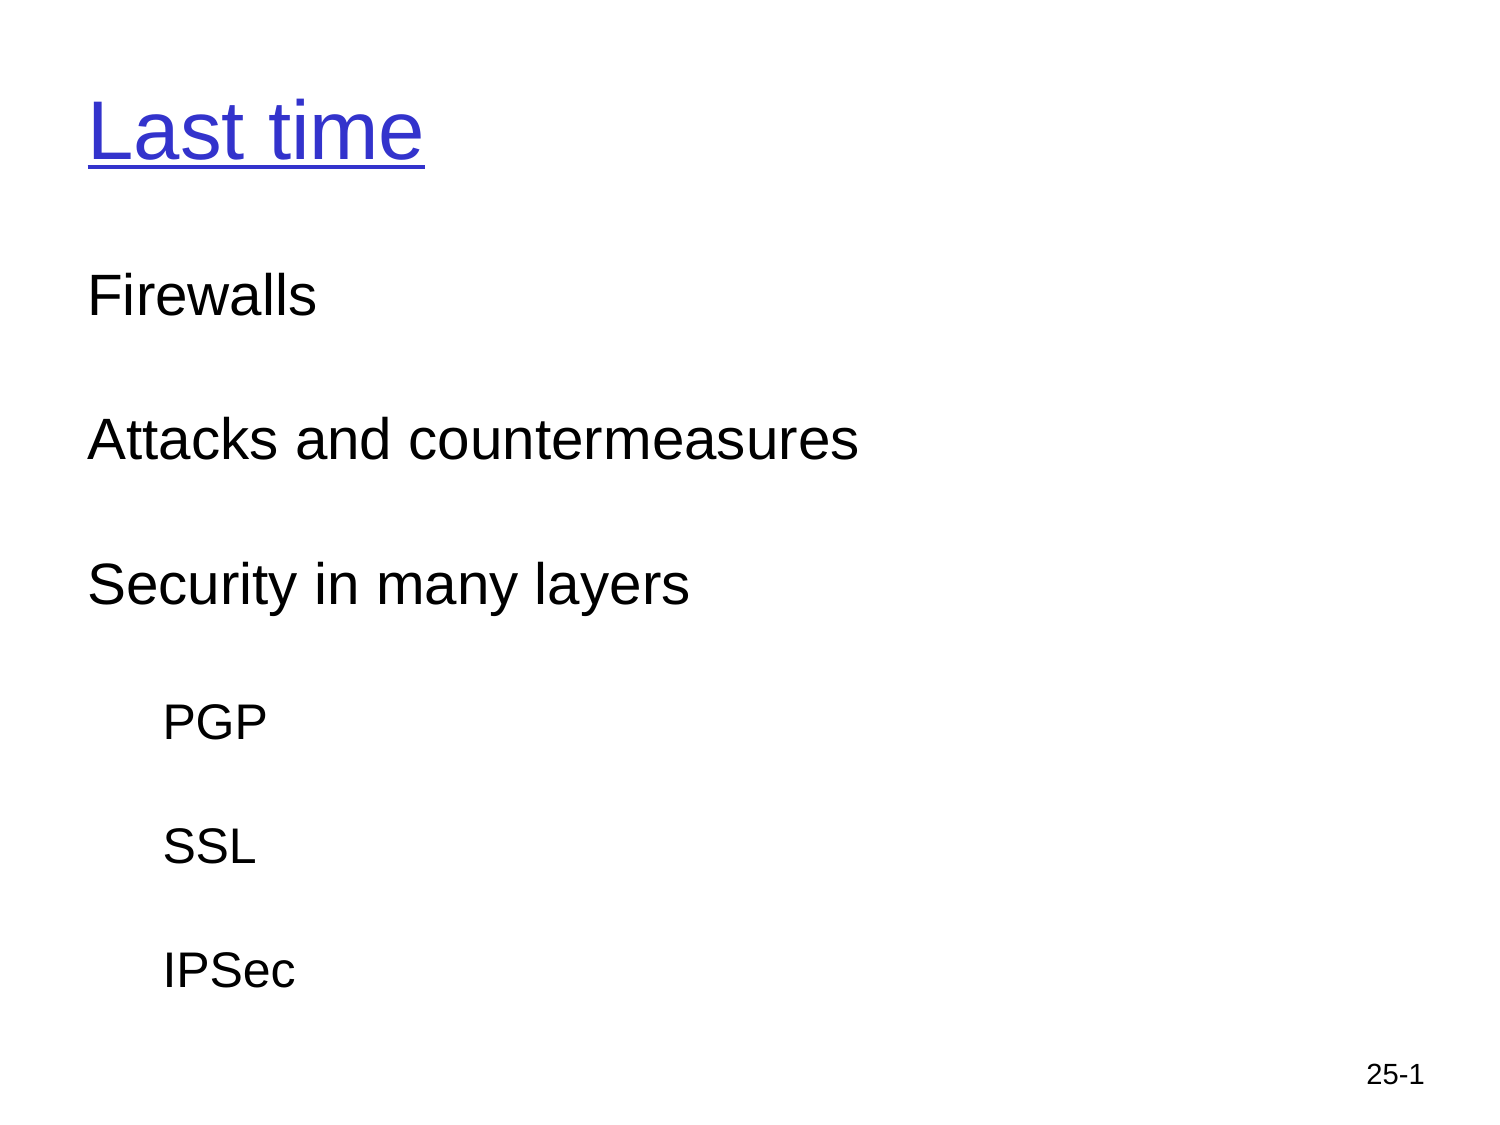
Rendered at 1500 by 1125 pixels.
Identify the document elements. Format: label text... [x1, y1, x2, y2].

title Last time [87, 23, 1363, 239]
list Firewalls Attacks and countermeasures Security in many layers PGP SSL IPSec [87, 262, 1363, 1026]
